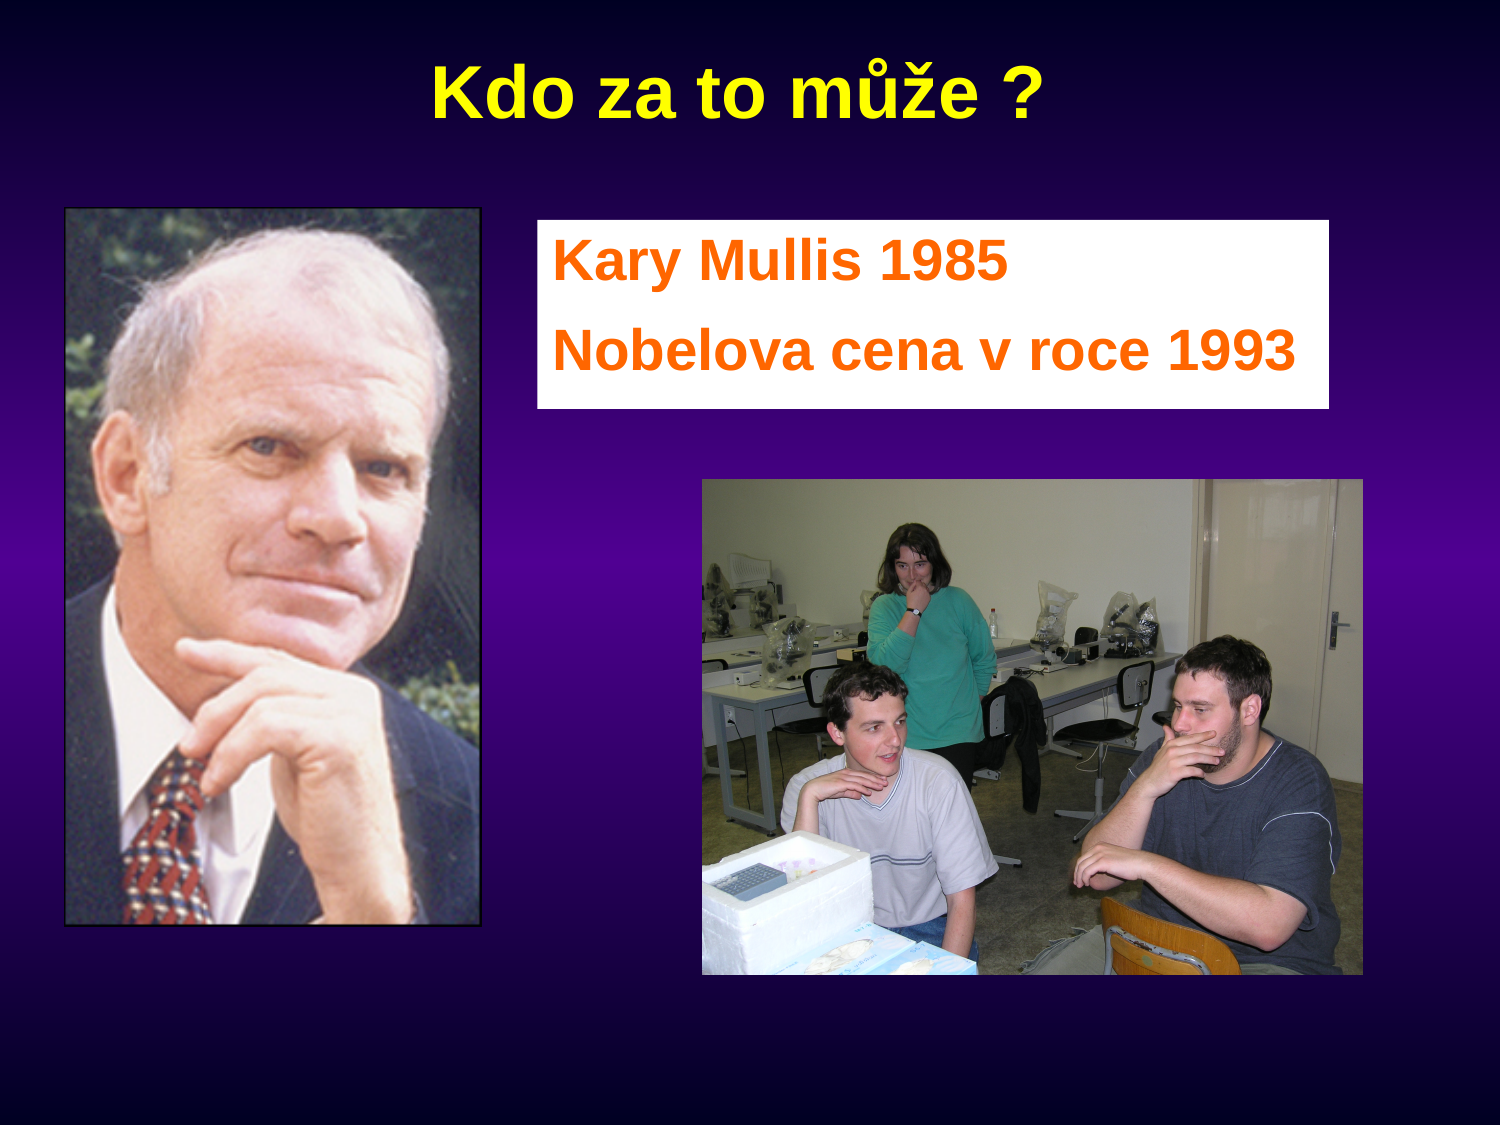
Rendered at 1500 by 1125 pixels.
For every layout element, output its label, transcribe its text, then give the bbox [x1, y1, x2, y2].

picture [64, 207, 482, 927]
picture [702, 479, 1363, 975]
subtitle Kary Mullis 1985 Nobelova cena v roce 1993 [537, 219, 1329, 409]
title Kdo za to může ? [64, 23, 1413, 161]
